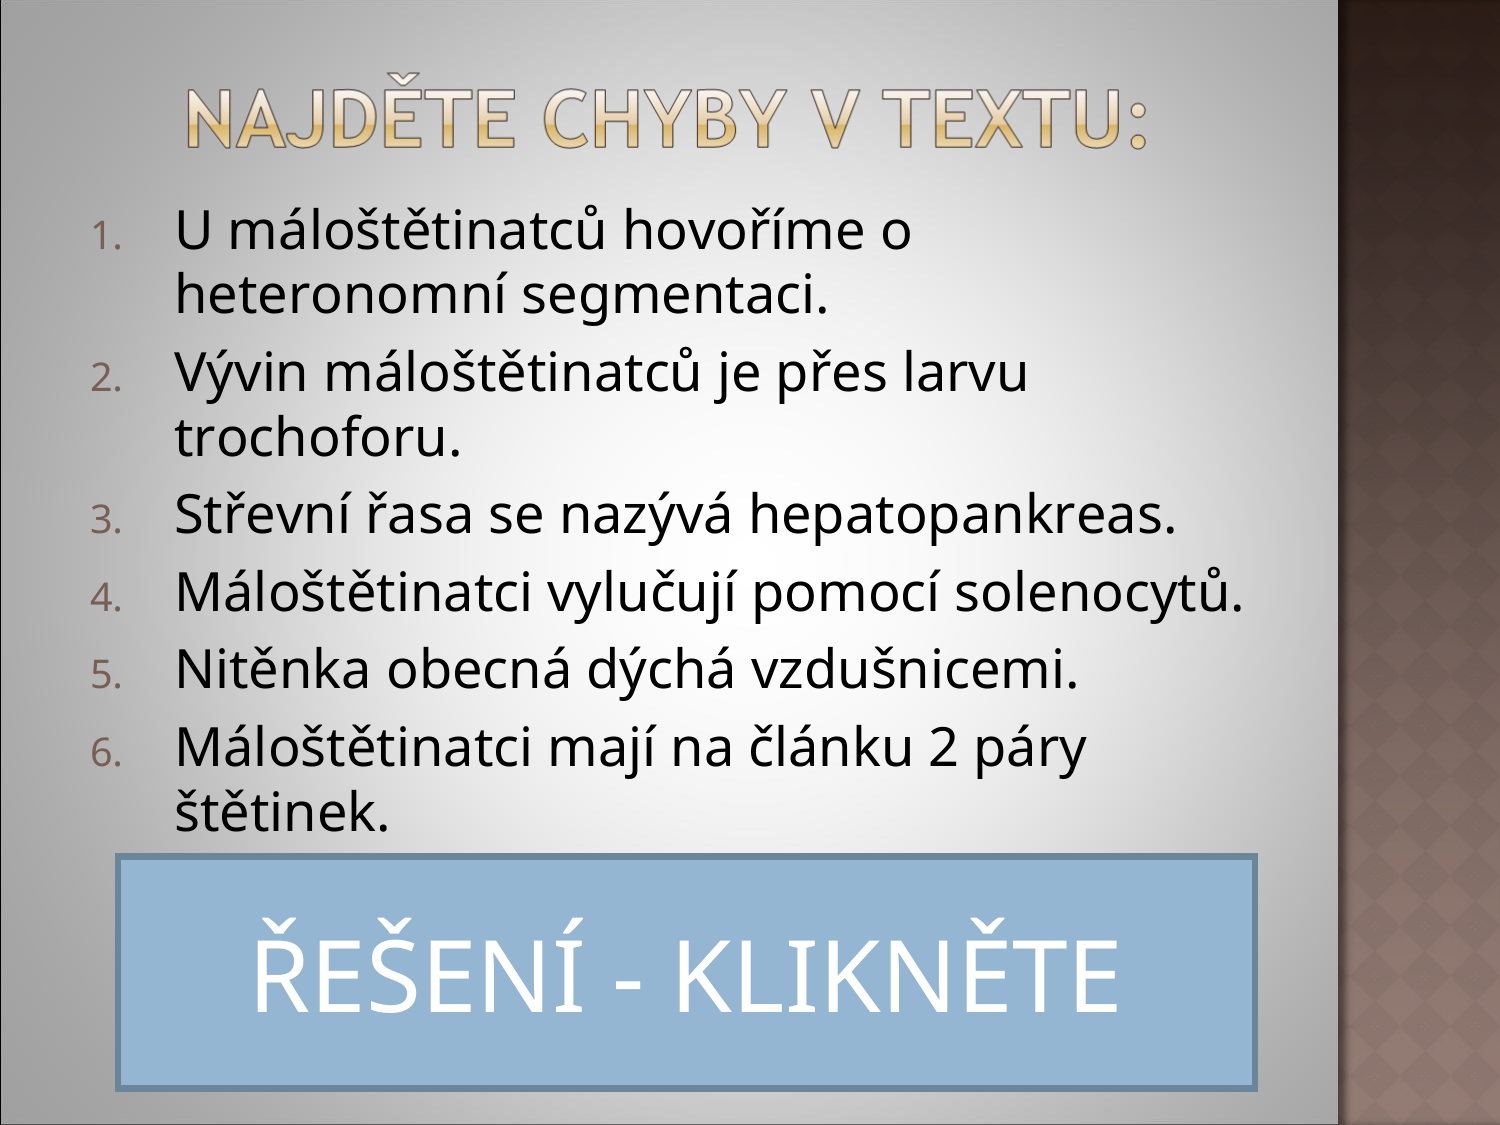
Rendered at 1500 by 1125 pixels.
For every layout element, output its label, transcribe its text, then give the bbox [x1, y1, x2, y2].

list U máloštětinatců hovoříme o heteronomní segmentaci. Vývin máloštětinatců je přes larvu trochoforu. Střevní řasa se nazývá hepatopankreas. Máloštětinatci vylučují pomocí solenocytů. Nitěnka obecná dýchá vzdušnicemi. Máloštětinatci mají na článku 2 páry štětinek. 1. homonomní; 2. přímý; 3. tyflosolis; 4. metanefridiemi; 5. zadním koncem těla; 6. 4 páry [75, 187, 1263, 1062]
text_box ŘEŠENÍ - KLIKNĚTE [118, 856, 1255, 1089]
text_box [73, 46, 1265, 166]
picture [0, 0, 1500, 1125]
